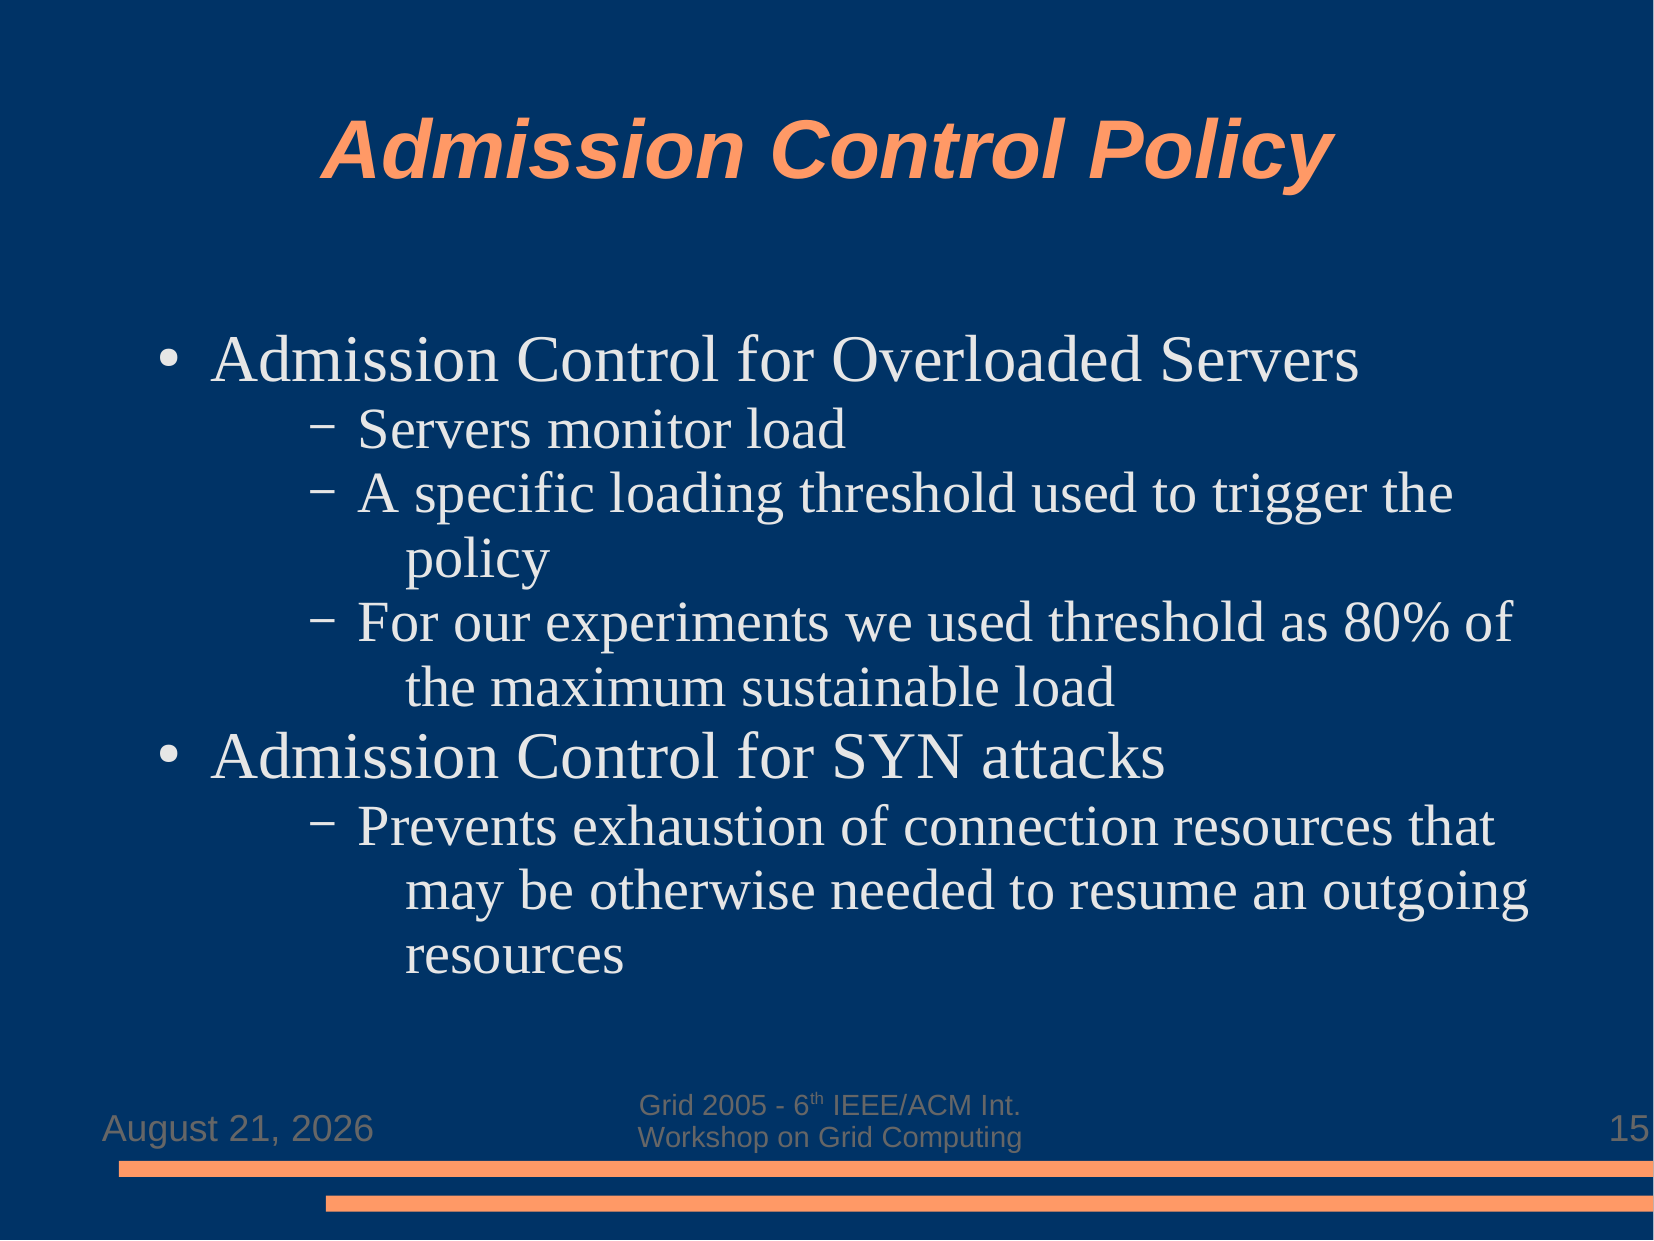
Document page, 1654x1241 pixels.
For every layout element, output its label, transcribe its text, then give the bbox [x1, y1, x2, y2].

title Admission Control Policy [121, 46, 1534, 254]
list Admission Control for Overloaded Servers Servers monitor load A specific loading threshold used to trigger the policy For our experiments we used threshold as 80% of the maximum sustainable load Admission Control for SYN attacks Prevents exhaustion of connection resources that may be otherwise needed to resume an outgoing resources [121, 322, 1561, 1133]
